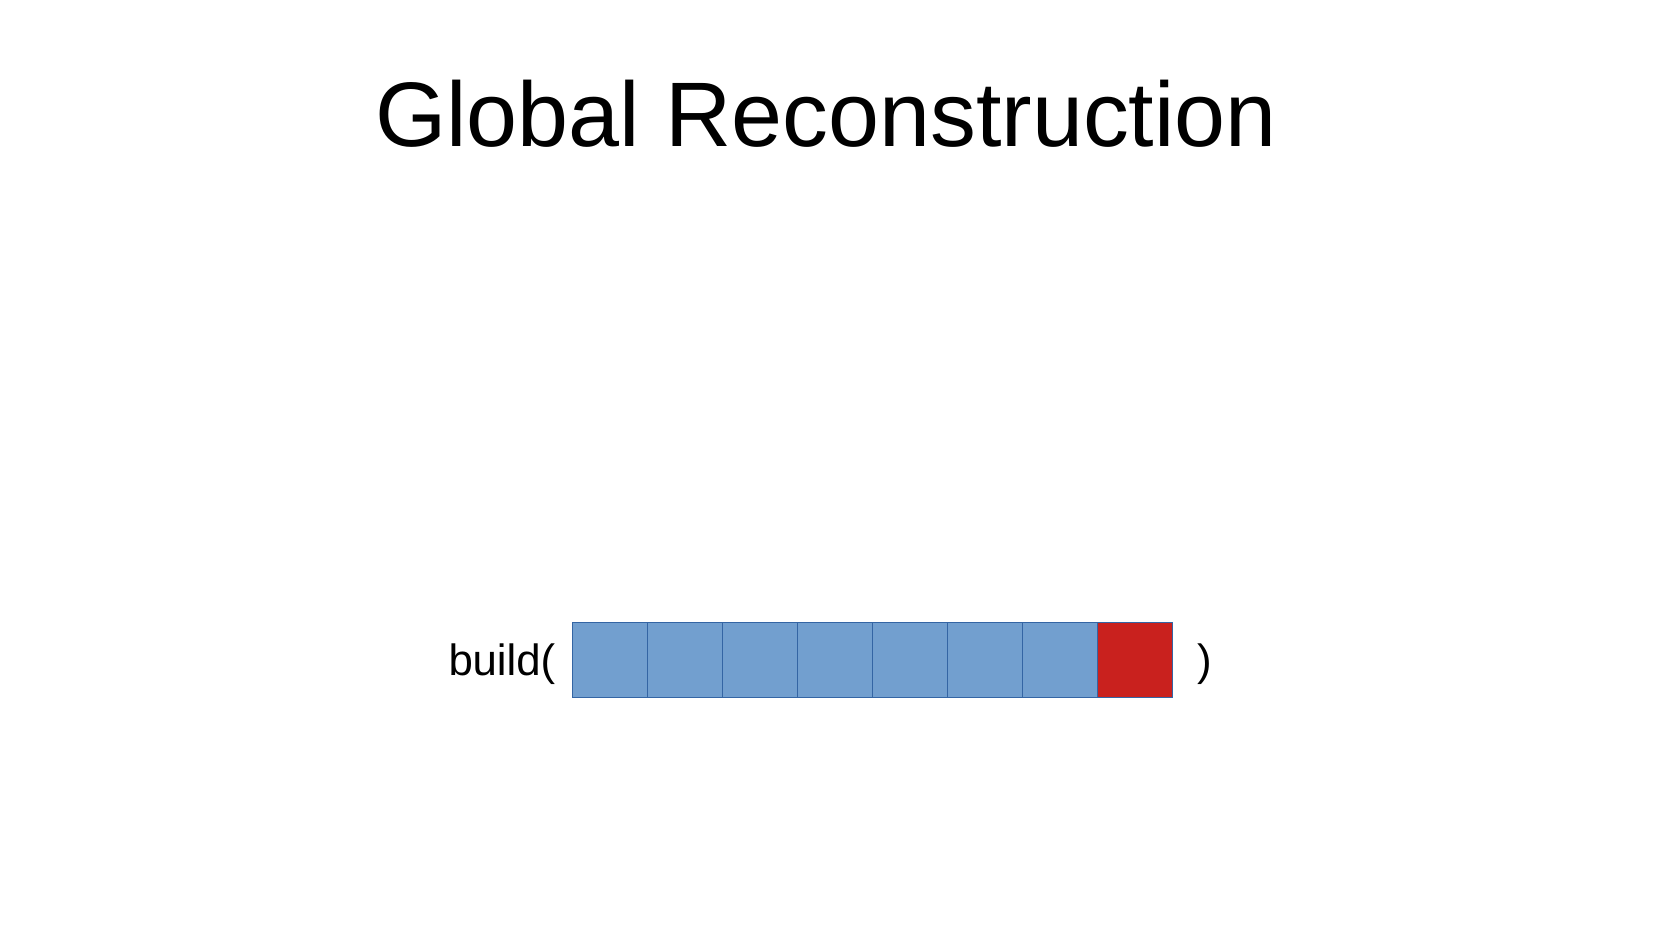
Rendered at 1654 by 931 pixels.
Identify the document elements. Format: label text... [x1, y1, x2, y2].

title Global Reconstruction [82, 37, 1571, 193]
text_box [572, 622, 1173, 698]
text_box ) [1182, 628, 1220, 692]
text_box build( [433, 628, 571, 692]
